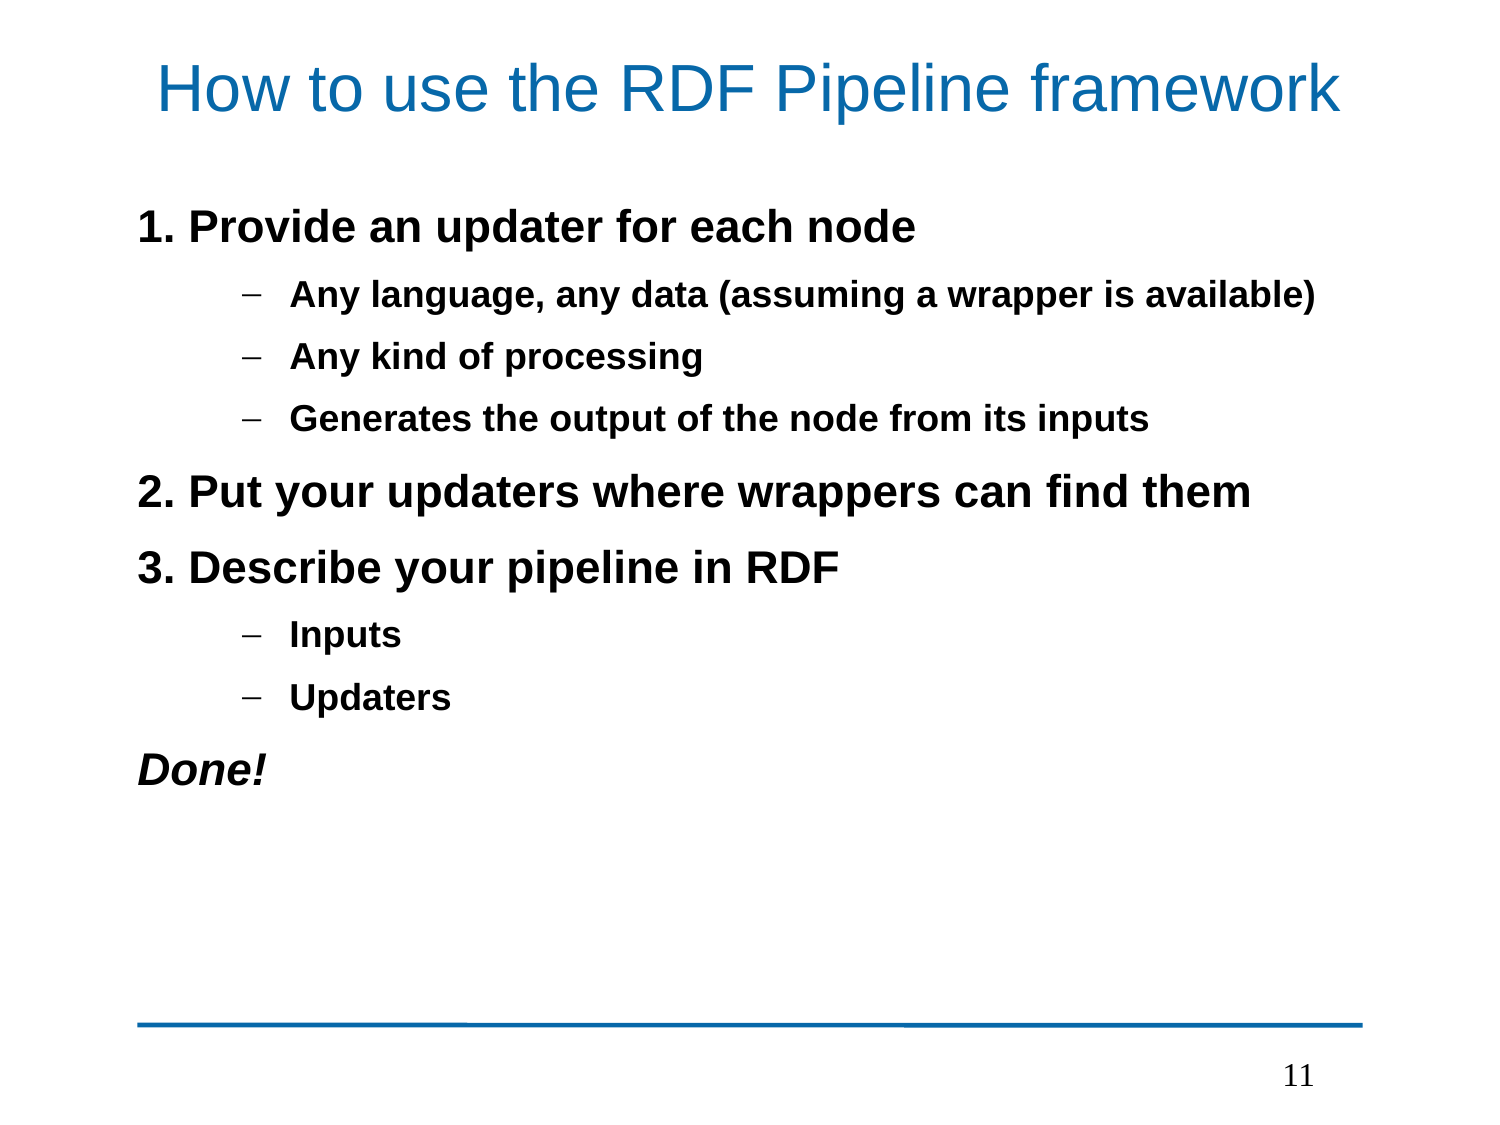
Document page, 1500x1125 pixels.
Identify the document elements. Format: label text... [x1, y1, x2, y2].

list 1. Provide an updater for each node Any language, any data (assuming a wrapper is available) Any kind of processing Generates the output of the node from its inputs 2. Put your updaters where wrappers can find them 3. Describe your pipeline in RDF Inputs Updaters Done! [115, 179, 1387, 1005]
title How to use the RDF Pipeline framework [0, 0, 1500, 156]
